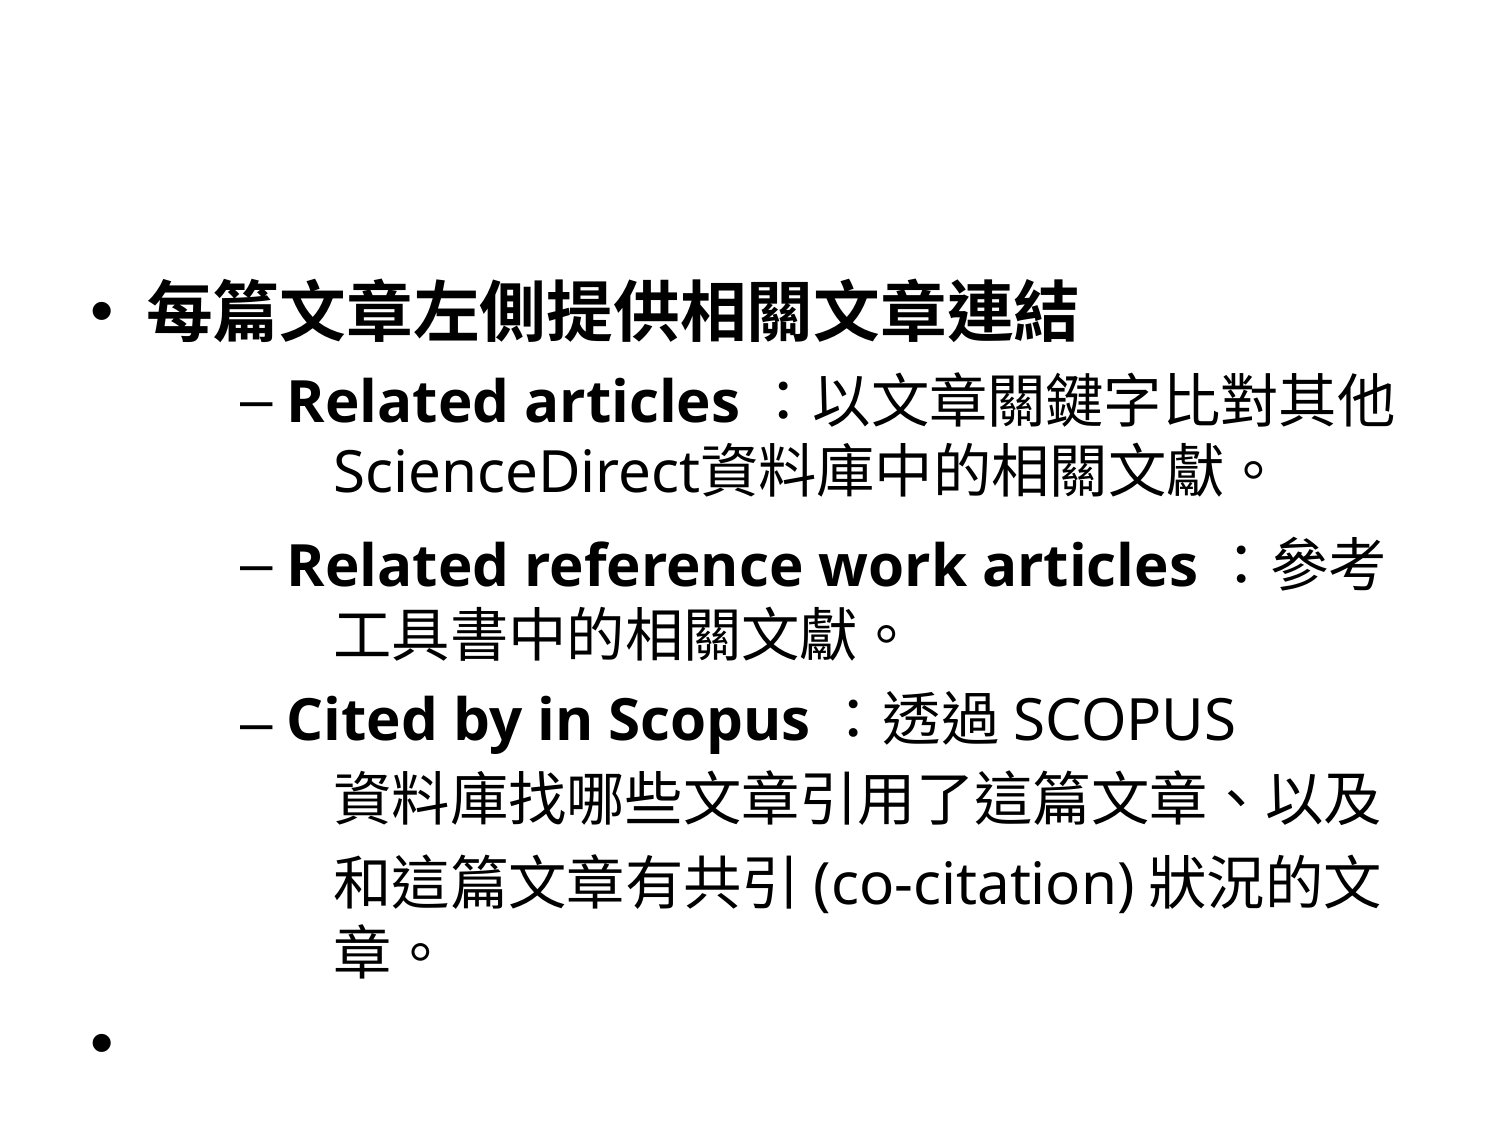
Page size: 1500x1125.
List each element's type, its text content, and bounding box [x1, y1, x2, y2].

list 每篇文章左側提供相關文章連結 Related articles：以文章關鍵字比對其他ScienceDirect資料庫中的相關文獻。 Related reference work articles：參考工具書中的相關文獻。 Cited by in Scopus：透過SCOPUS資料庫找哪些文章引用了這篇文章、以及和這篇文章有共引(co-citation)狀況的文章。 [75, 262, 1426, 1005]
